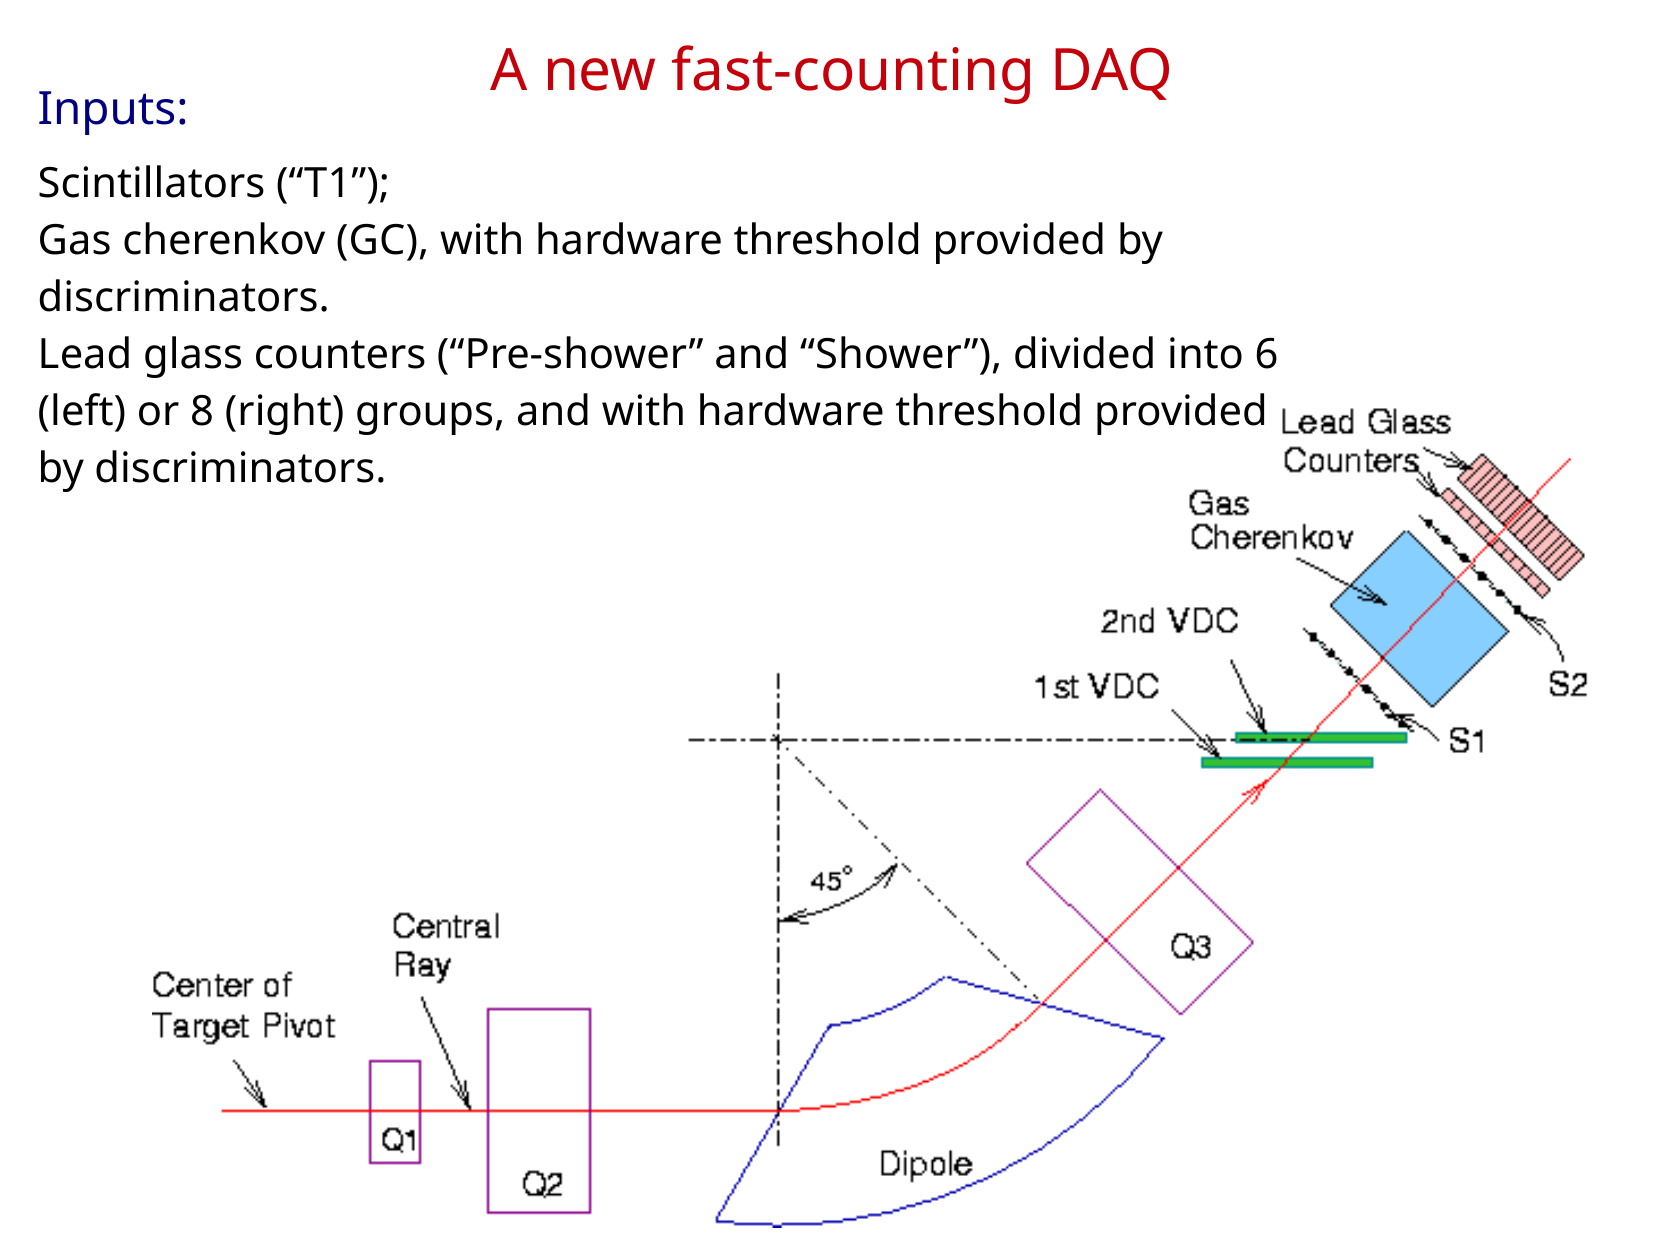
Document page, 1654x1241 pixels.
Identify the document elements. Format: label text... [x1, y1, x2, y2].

list Inputs: Scintillators (“T1”); Gas cherenkov (GC), with hardware threshold provided by discriminators. Lead glass counters (“Pre-shower” and “Shower”), divided into 6 (left) or 8 (right) groups, and with hardware threshold provided by discriminators. [37, 75, 1313, 529]
picture [152, 407, 1594, 1228]
title A new fast-counting DAQ [126, 24, 1539, 111]
